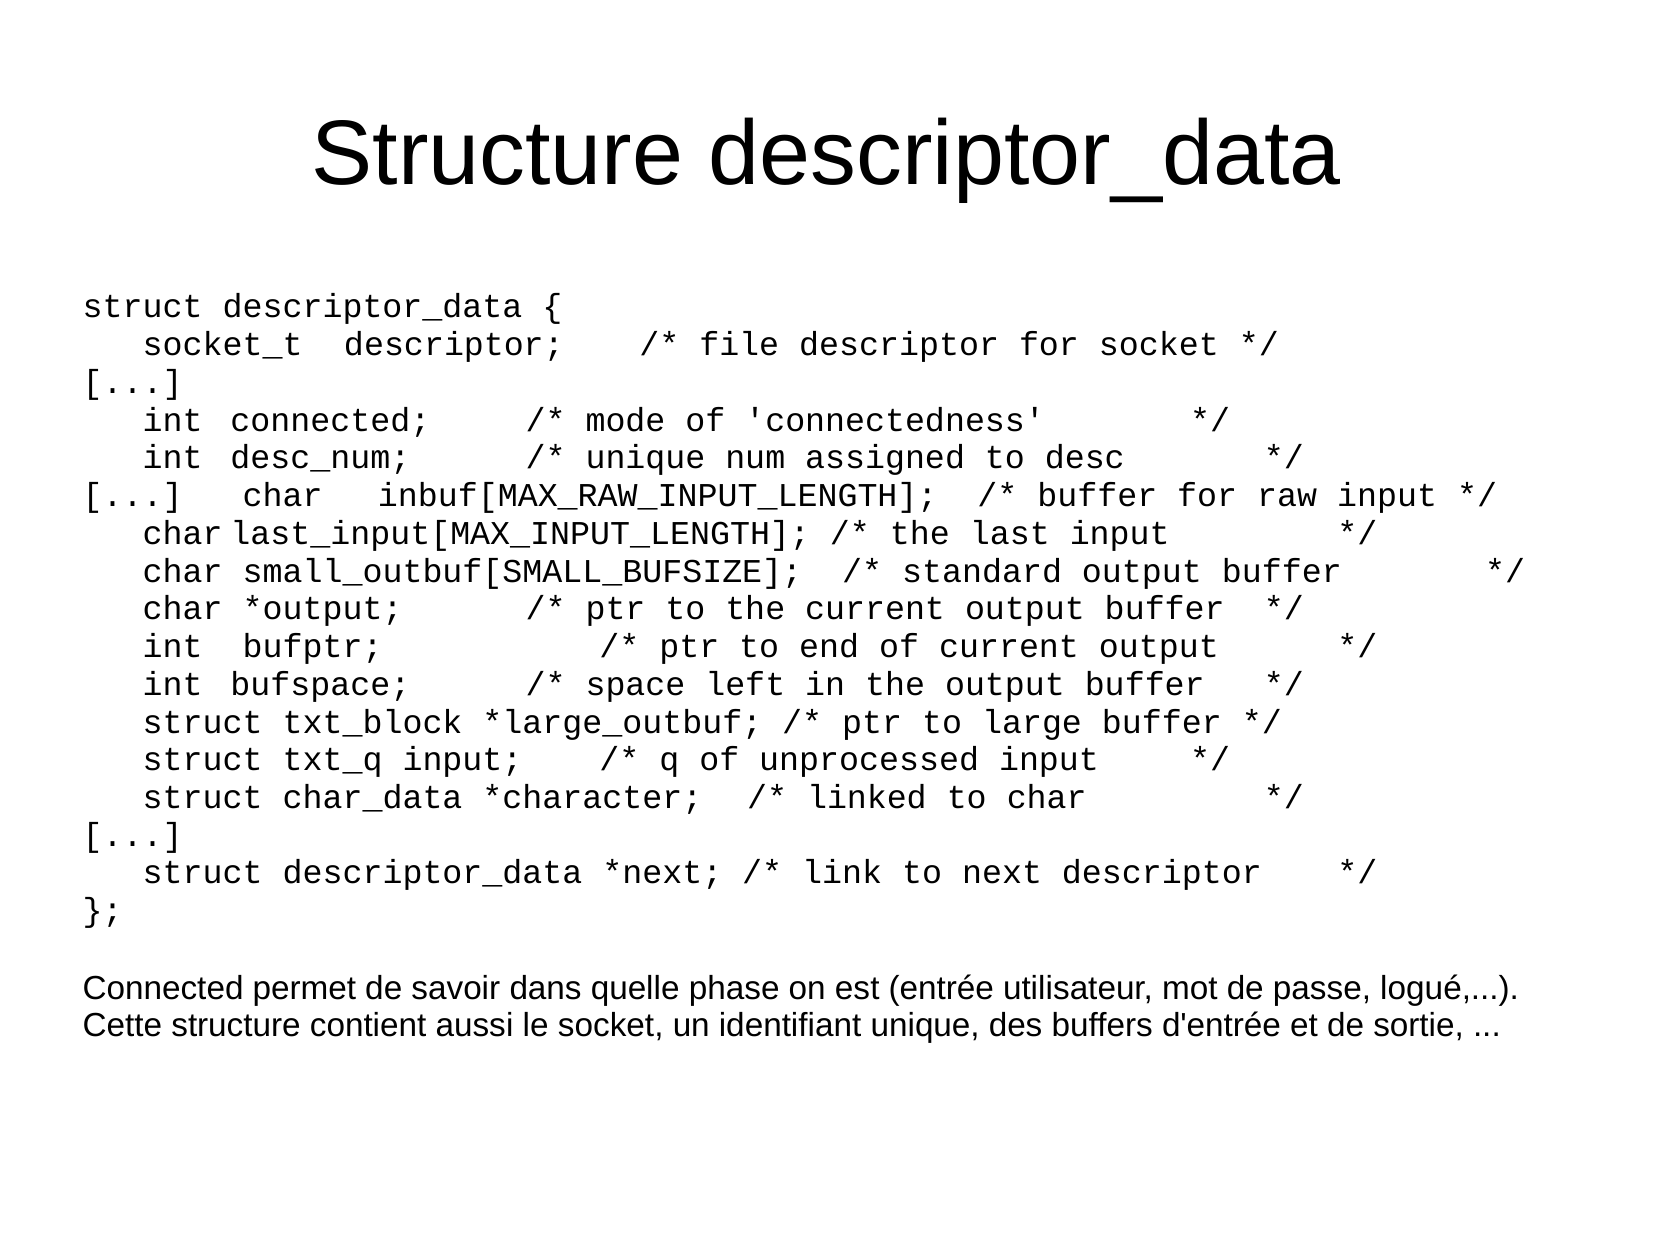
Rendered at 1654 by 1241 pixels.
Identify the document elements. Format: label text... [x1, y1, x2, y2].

list struct descriptor_data { socket_t descriptor; /* file descriptor for socket */ [...] int connected; /* mode of 'connectedness' */ int desc_num; /* unique num assigned to desc */ [...] char inbuf[MAX_RAW_INPUT_LENGTH]; /* buffer for raw input */ char last_input[MAX_INPUT_LENGTH]; /* the last input */ char small_outbuf[SMALL_BUFSIZE]; /* standard output buffer */ char *output; /* ptr to the current output buffer */ int bufptr; /* ptr to end of current output */ int bufspace; /* space left in the output buffer */ struct txt_block *large_outbuf; /* ptr to large buffer */ struct txt_q input; /* q of unprocessed input */ struct char_data *character; /* linked to char */ [...] struct descriptor_data *next; /* link to next descriptor */ }; Connected permet de savoir dans quelle phase on est (entrée utilisateur, mot de passe, logué,...). Cette structure contient aussi le socket, un identifiant unique, des buffers d'entrée et de sortie, ... [82, 290, 1571, 1094]
title Structure descriptor_data [82, 56, 1571, 250]
